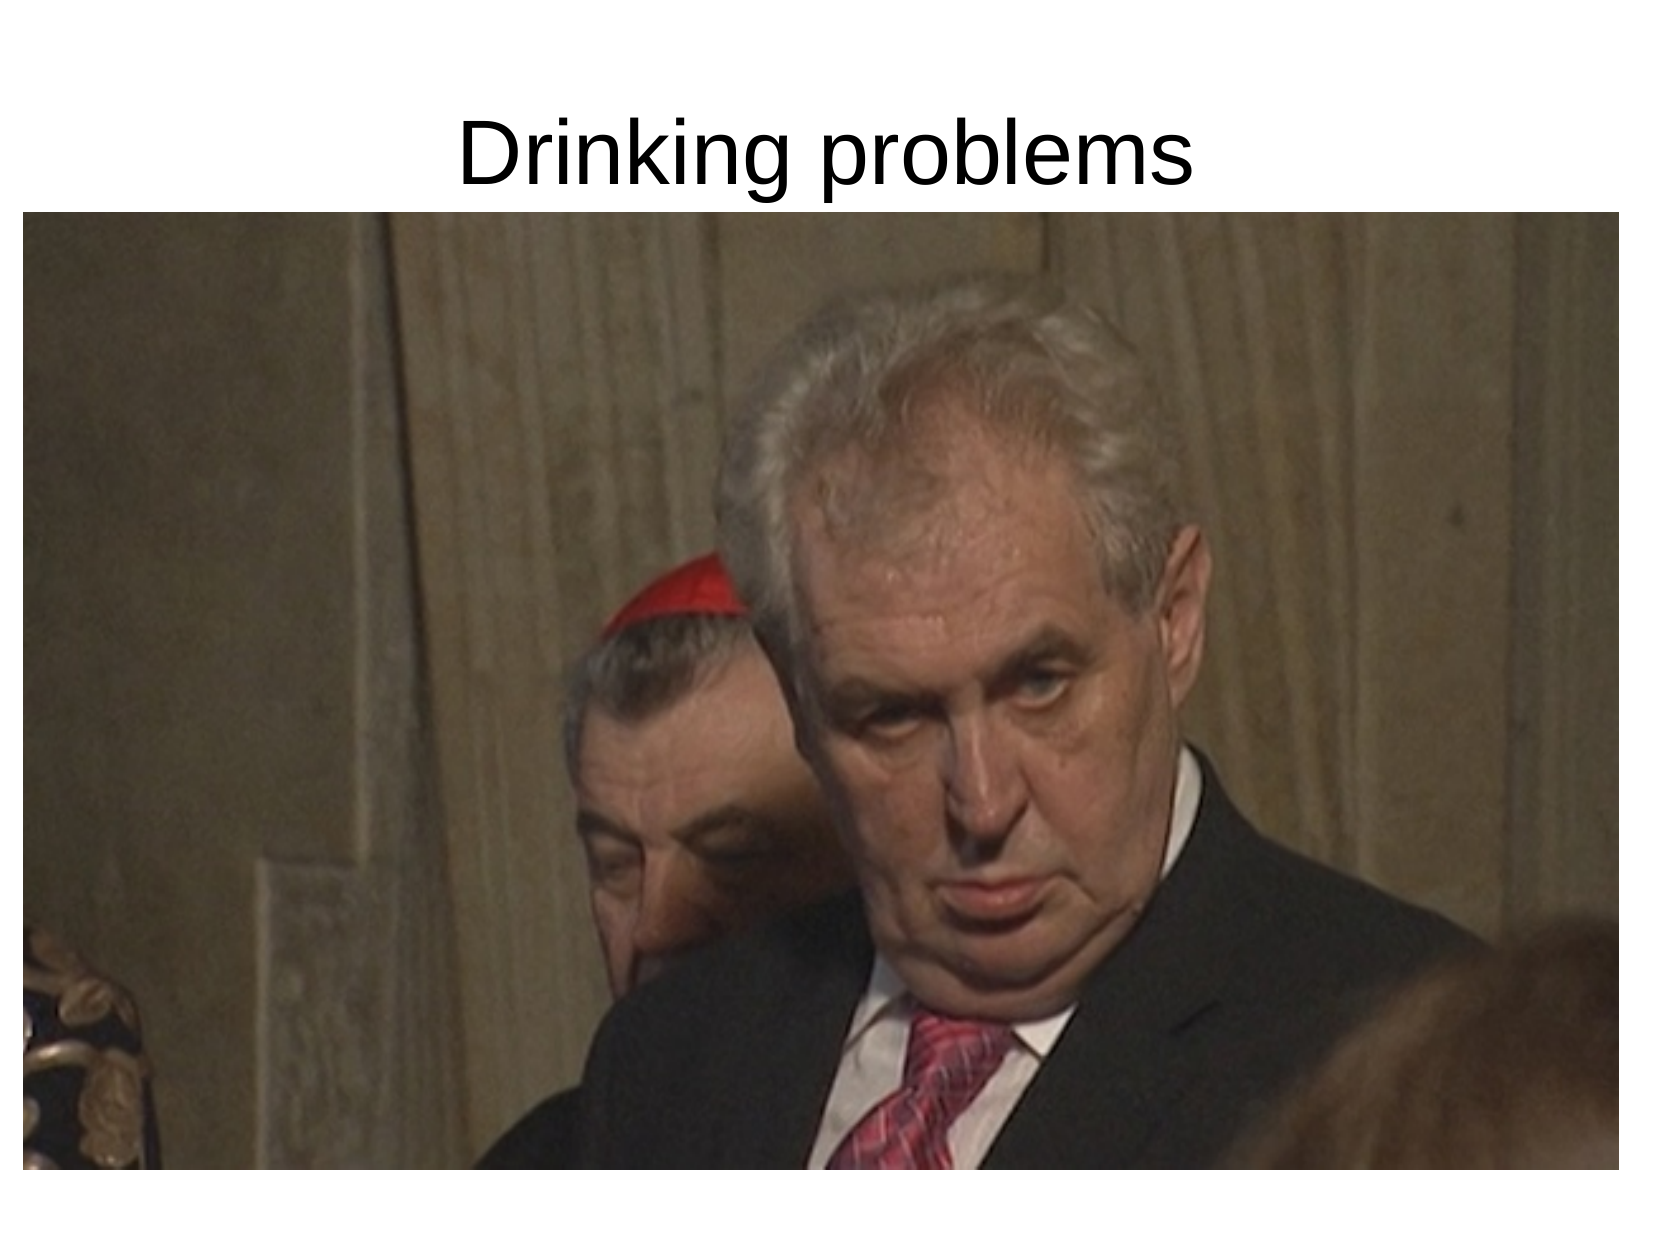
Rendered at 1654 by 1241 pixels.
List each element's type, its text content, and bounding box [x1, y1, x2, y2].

picture [23, 212, 1619, 1170]
title Drinking problems [82, 49, 1571, 212]
